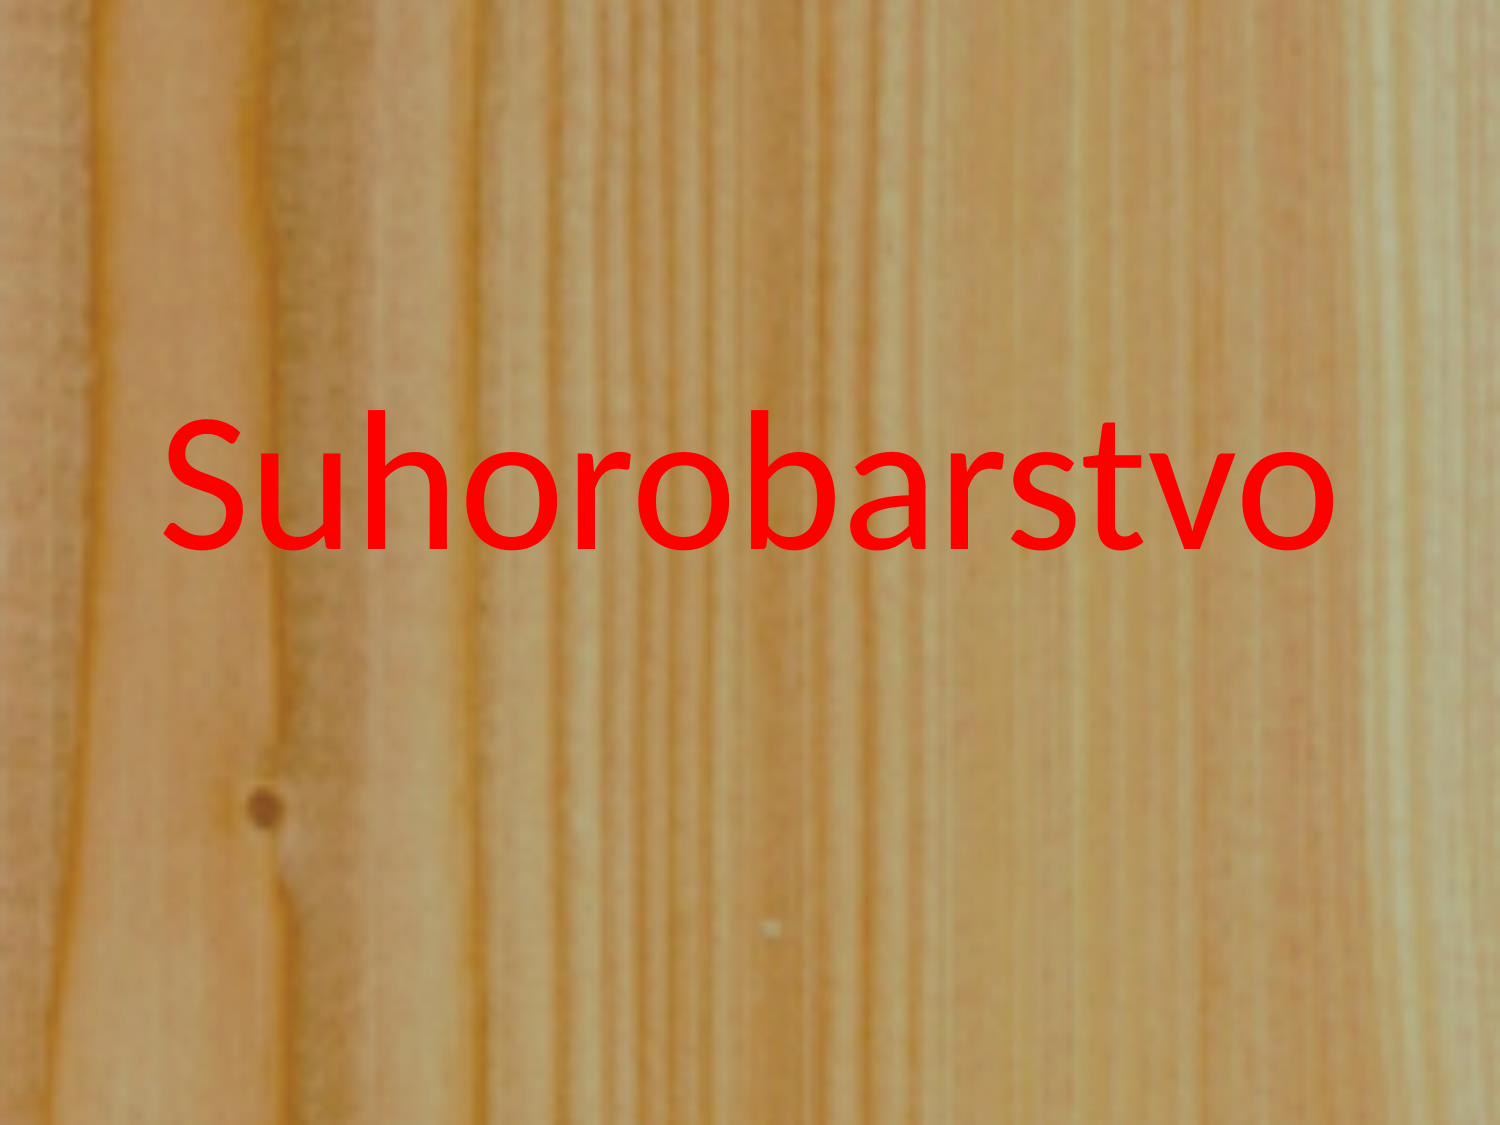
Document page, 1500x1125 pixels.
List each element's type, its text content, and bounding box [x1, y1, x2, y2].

title Suhorobarstvo [112, 349, 1388, 591]
picture [0, 0, 1500, 1125]
